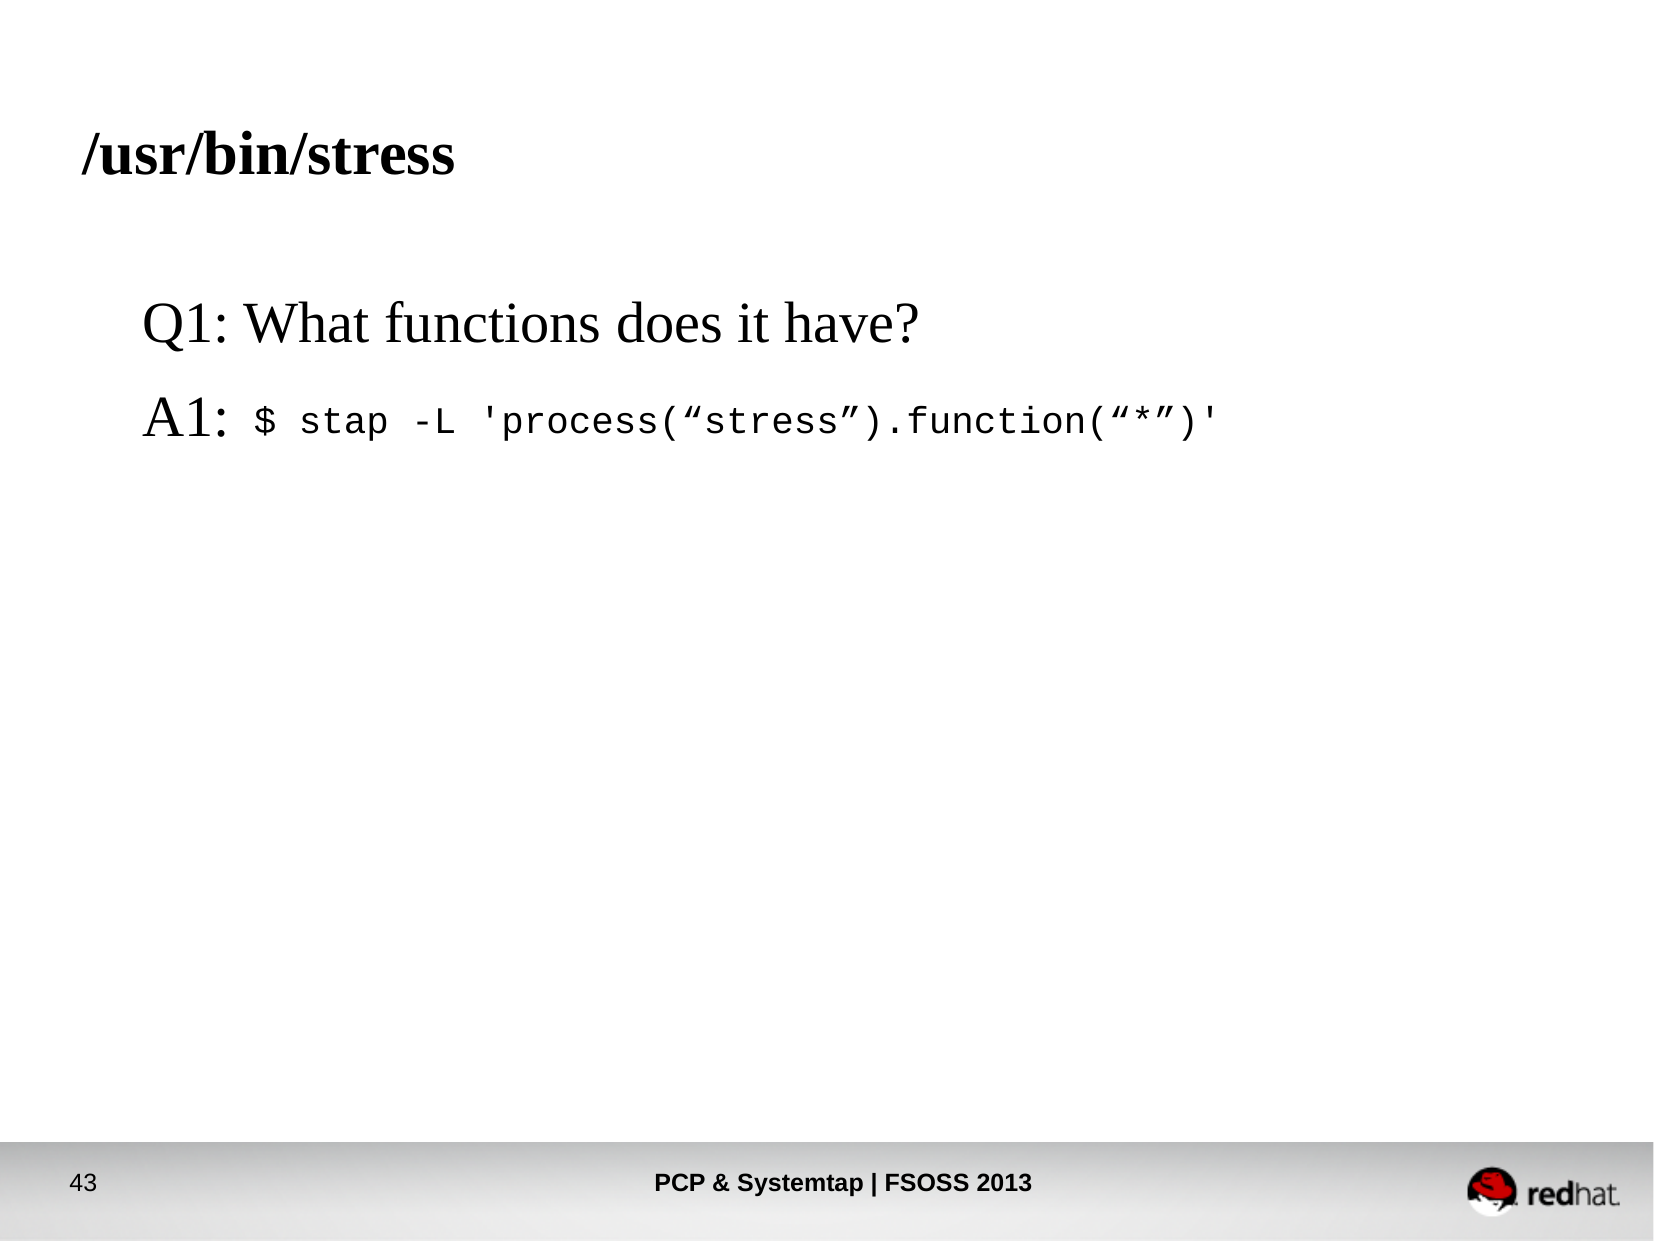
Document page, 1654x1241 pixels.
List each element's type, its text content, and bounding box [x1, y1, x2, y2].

title /usr/bin/stress [82, 49, 1571, 257]
list Q1: What functions does it have? A1: [82, 290, 1538, 1094]
text_box $ stap -L 'process(“stress”).function(“*”)' [239, 394, 1500, 471]
picture [0, 1142, 1654, 1241]
